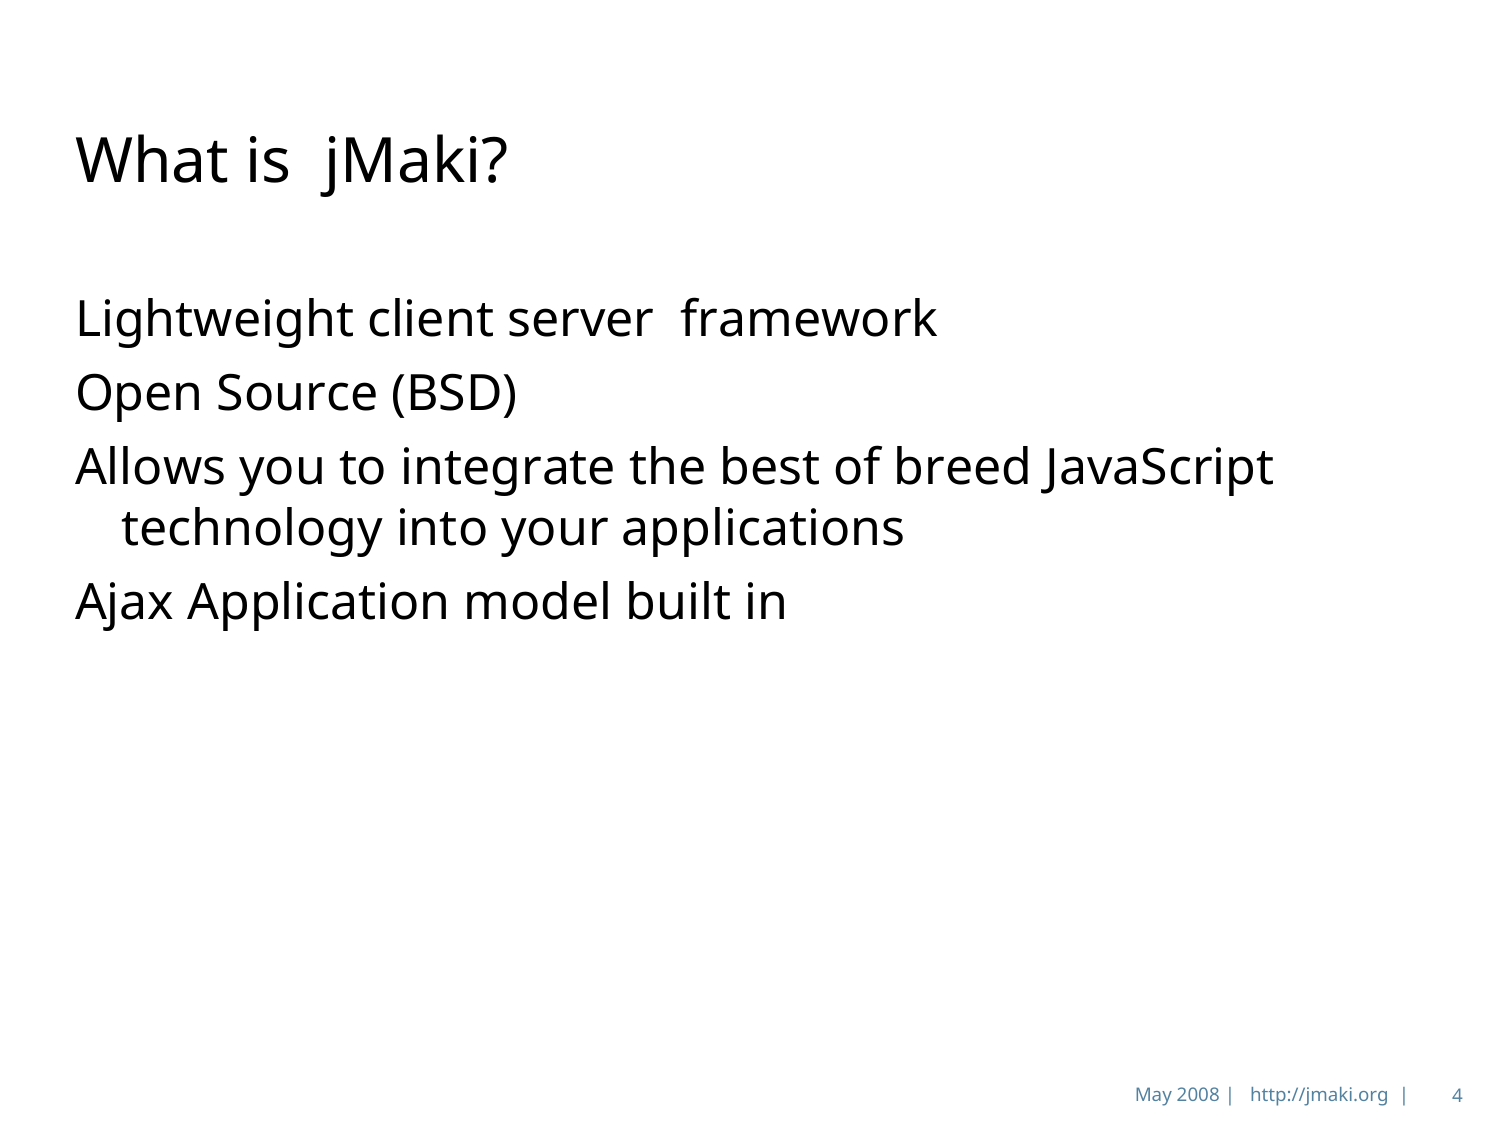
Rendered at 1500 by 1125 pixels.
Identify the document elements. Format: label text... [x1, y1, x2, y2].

list Lightweight client server framework Open Source (BSD) Allows you to integrate the best of breed JavaScript technology into your applications Ajax Application model built in [75, 287, 1426, 1005]
title What is jMaki? [75, 124, 1426, 287]
